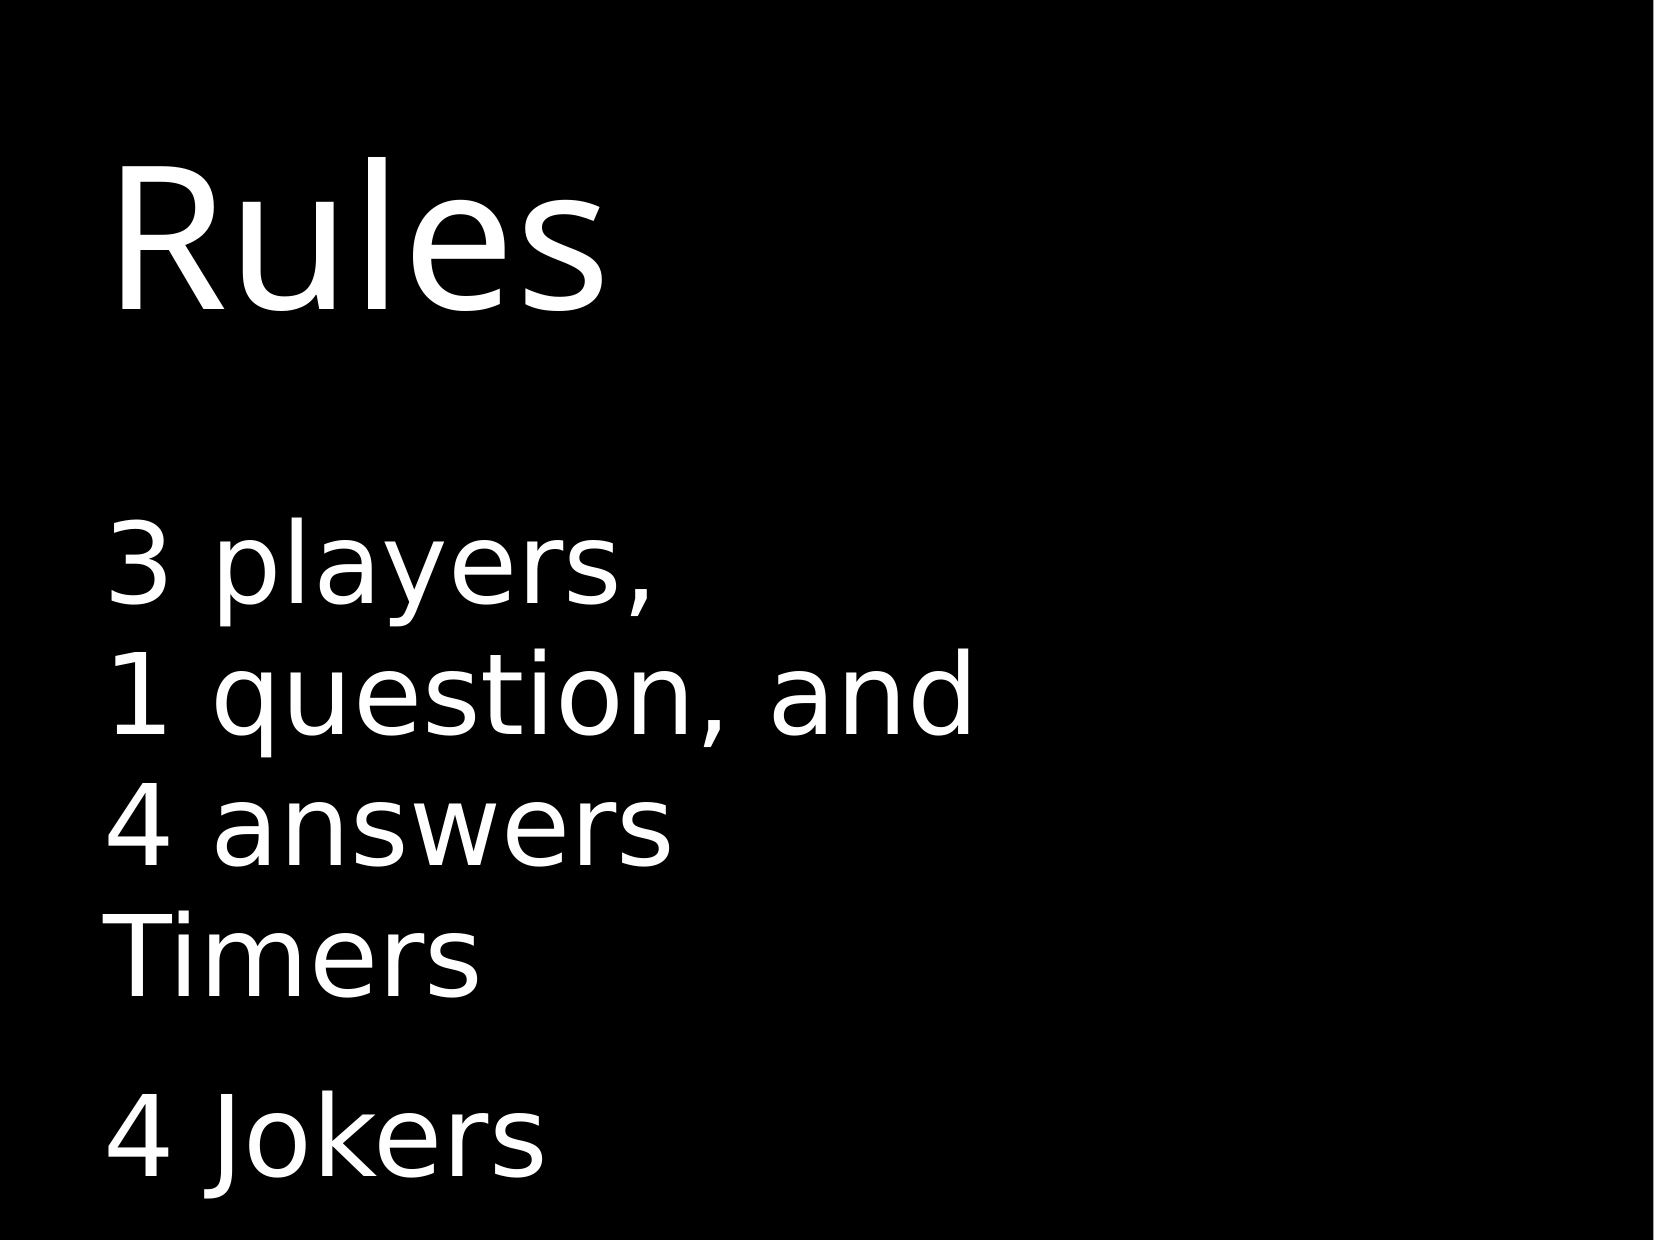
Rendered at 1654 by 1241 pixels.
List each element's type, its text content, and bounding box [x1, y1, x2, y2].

text_box Rules 3 players, 1 question, and 4 answers Timers 4 Jokers [88, 88, 1565, 1137]
